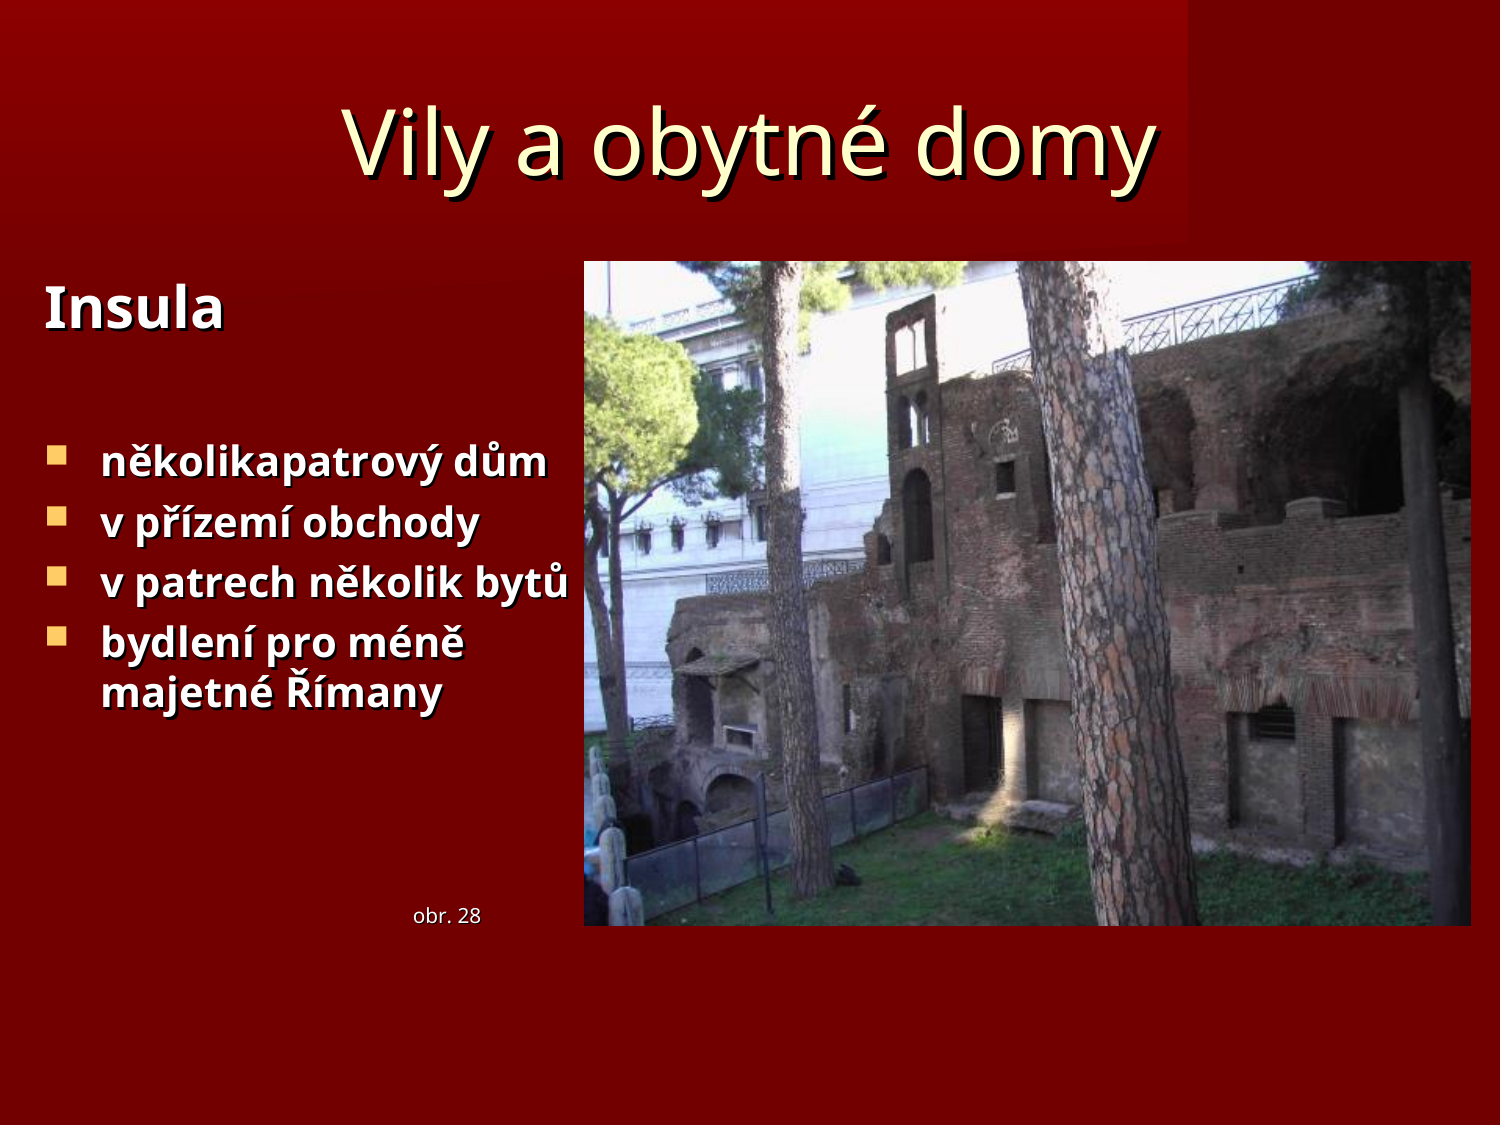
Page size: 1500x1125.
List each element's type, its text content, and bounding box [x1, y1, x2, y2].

title Vily a obytné domy [75, 45, 1426, 233]
text_box [584, 261, 1471, 927]
list Insula několikapatrový dům v přízemí obchody v patrech několik bytů bydlení pro méně majetné Římany obr. 28 [29, 262, 597, 1001]
